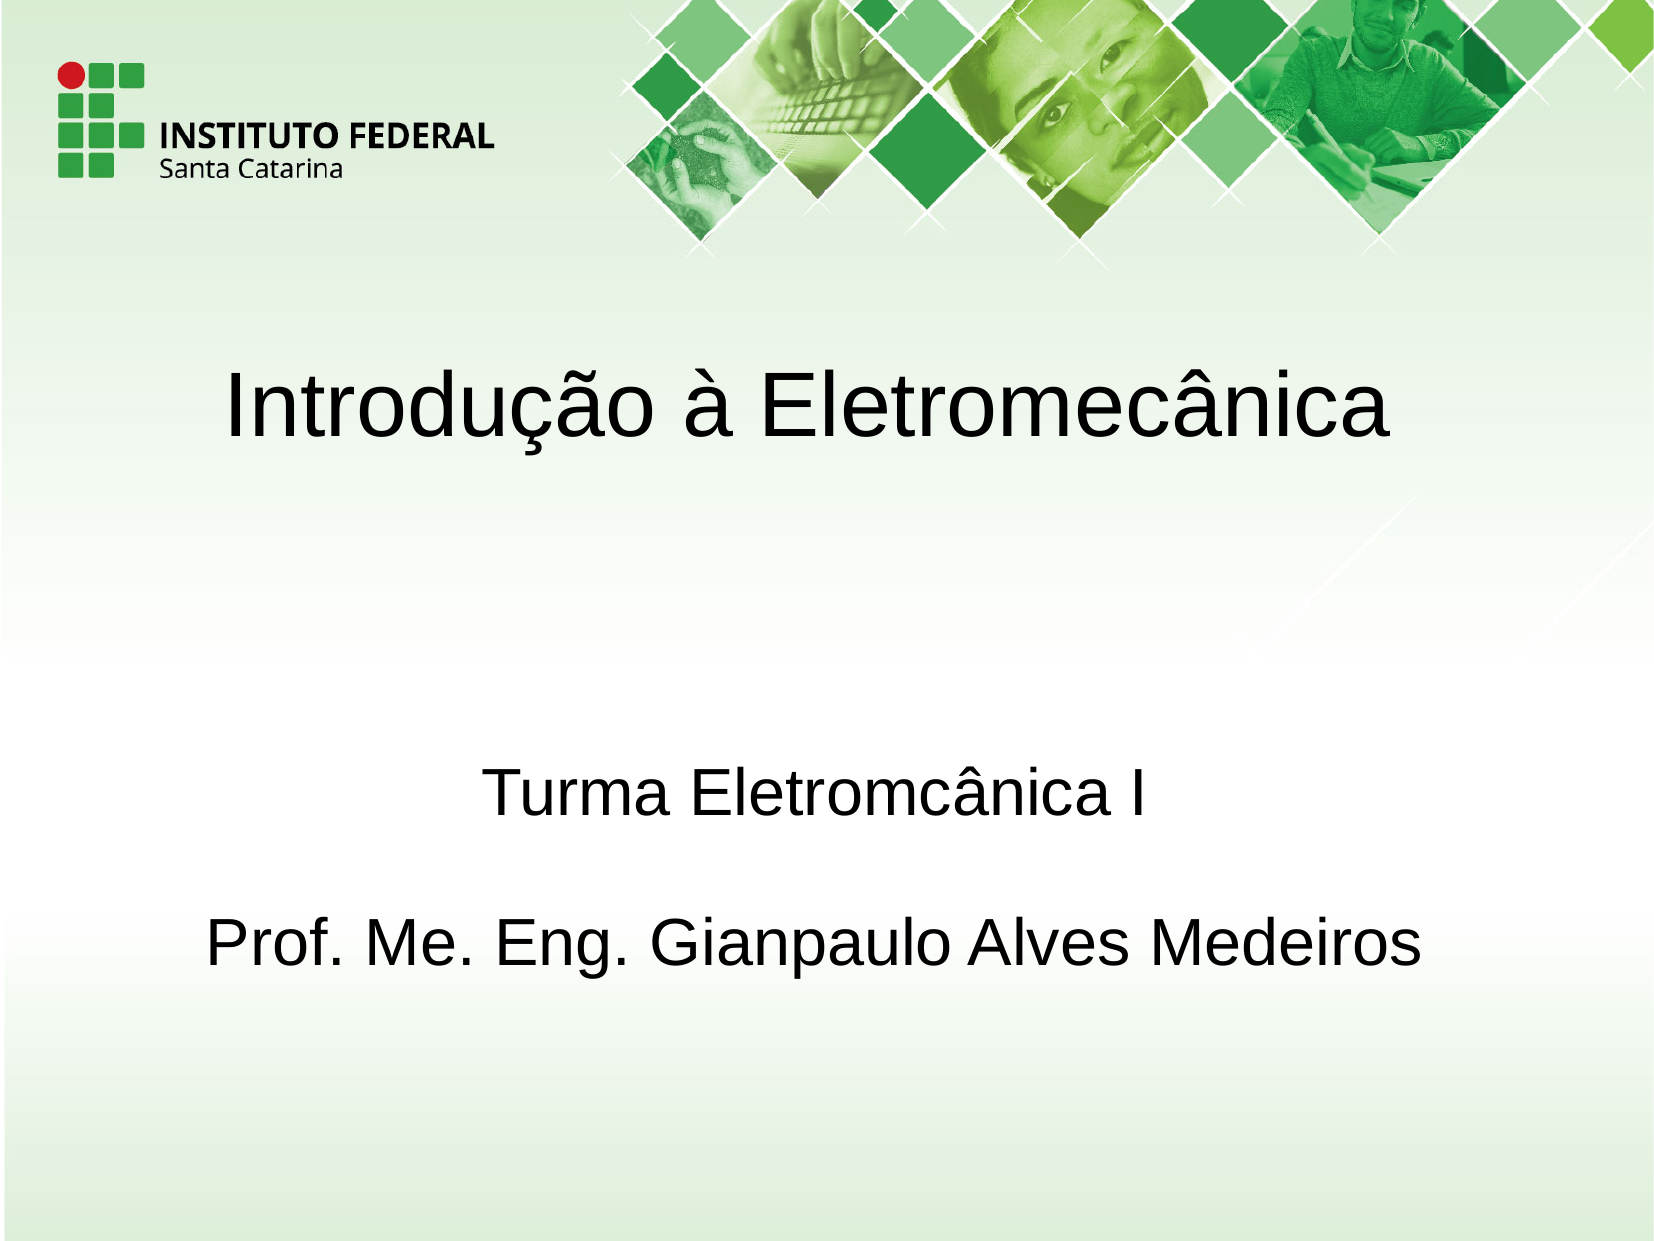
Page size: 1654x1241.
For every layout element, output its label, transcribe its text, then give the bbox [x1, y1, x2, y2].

subtitle Turma Eletromcânica I Prof. Me. Eng. Gianpaulo Alves Medeiros [47, 543, 1583, 1192]
title Introdução à Eletromecânica [47, 300, 1595, 508]
picture [1, 0, 1654, 1241]
